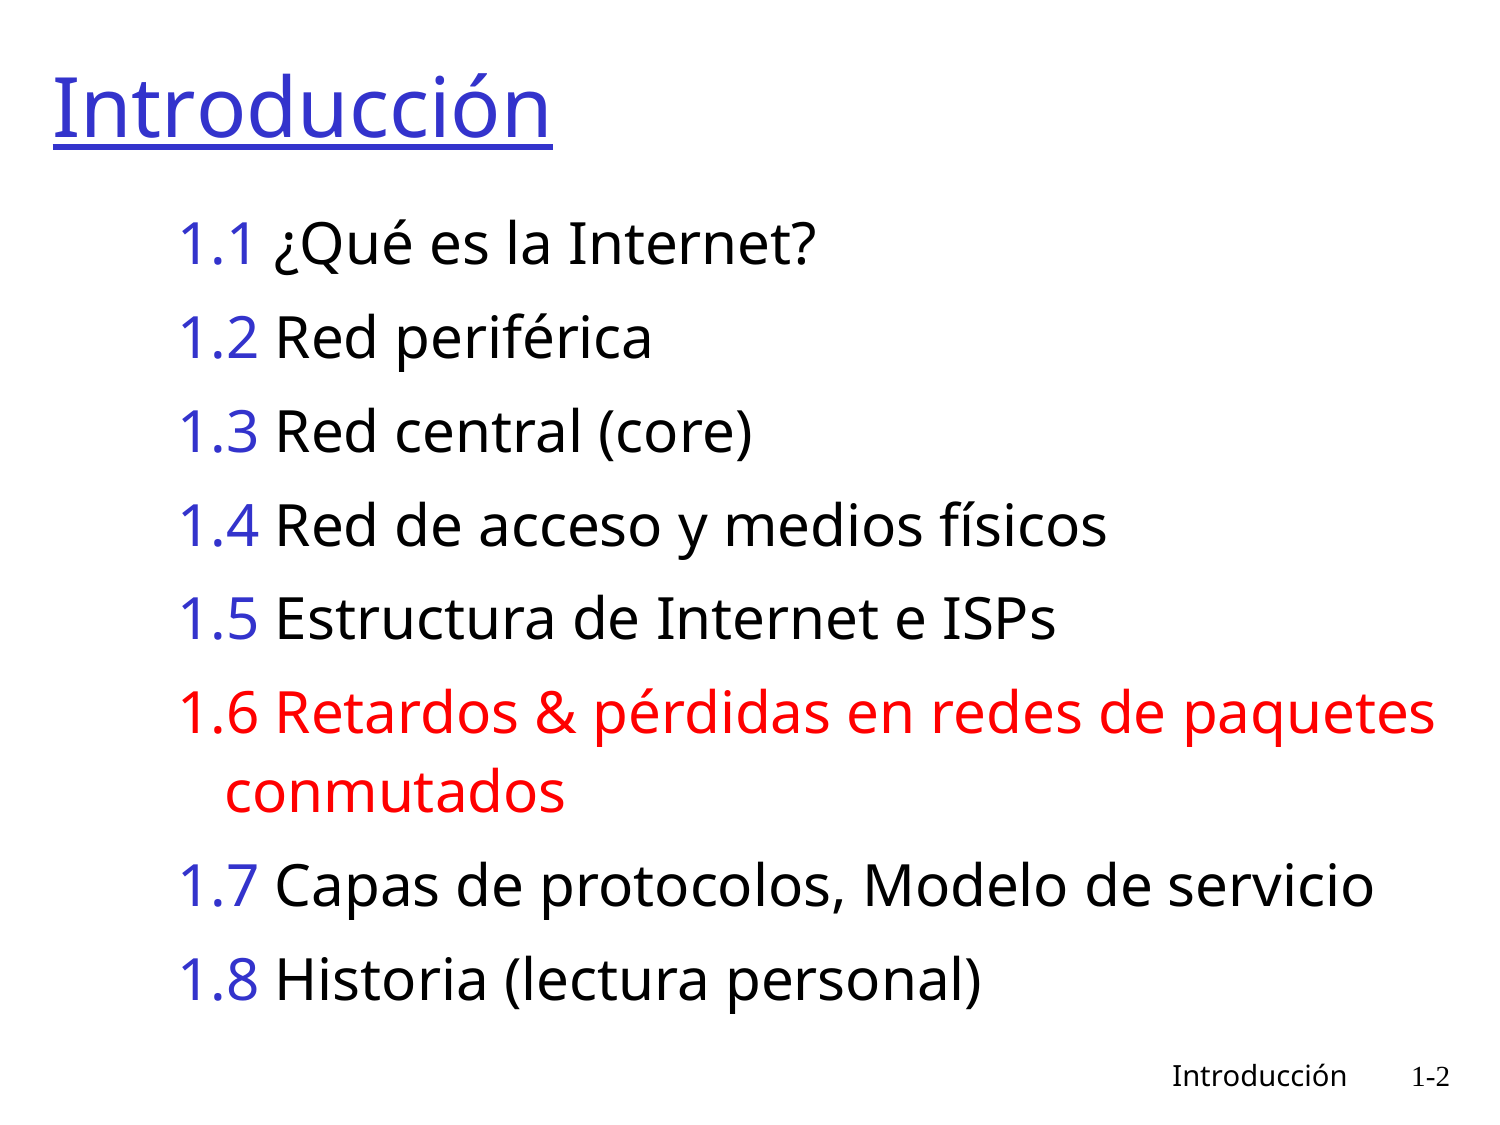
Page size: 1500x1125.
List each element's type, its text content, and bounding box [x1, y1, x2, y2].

list 1.1 ¿Qué es la Internet? 1.2 Red periférica 1.3 Red central (core) 1.4 Red de acceso y medios físicos 1.5 Estructura de Internet e ISPs 1.6 Retardos & pérdidas en redes de paquetes conmutados 1.7 Capas de protocolos, Modelo de servicio 1.8 Historia (lectura personal) [87, 195, 1463, 1051]
text_box 1-<number> [1362, 1050, 1466, 1125]
text_box Introducción [887, 1051, 1362, 1125]
title Introducción [37, 23, 1463, 188]
